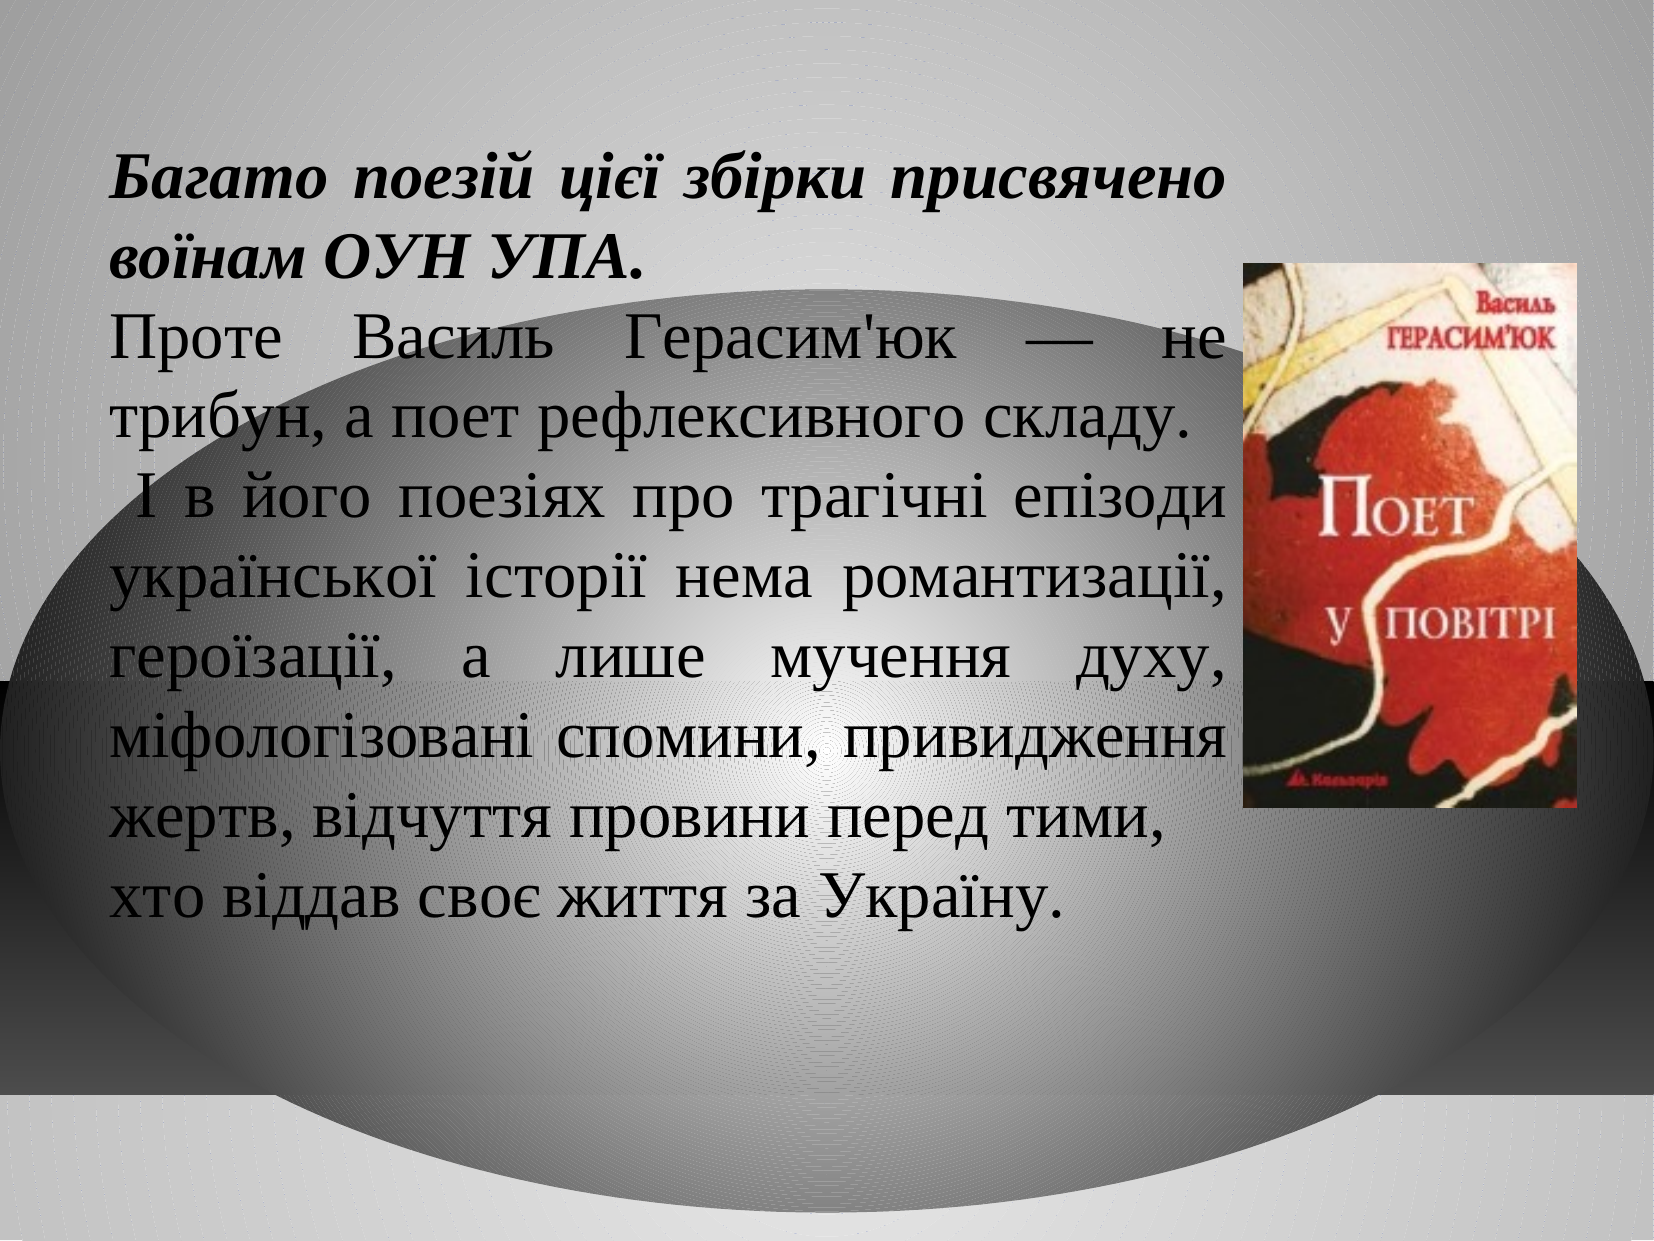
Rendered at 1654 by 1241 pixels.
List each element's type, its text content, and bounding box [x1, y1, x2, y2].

picture [1244, 263, 1577, 808]
text_box Багато поезій цієї збірки присвячено воїнам ОУН УПА. Проте Василь Герасим'юк — не трибун, а поет рефлексивного складу. І в його поезіях про трагічні епізоди української історії нема романтизації, героїзації, а лише мучення духу, міфологізовані спомини, привидження жертв, відчуття провини перед тими, хто віддав своє життя за Україну. [94, 123, 1244, 947]
